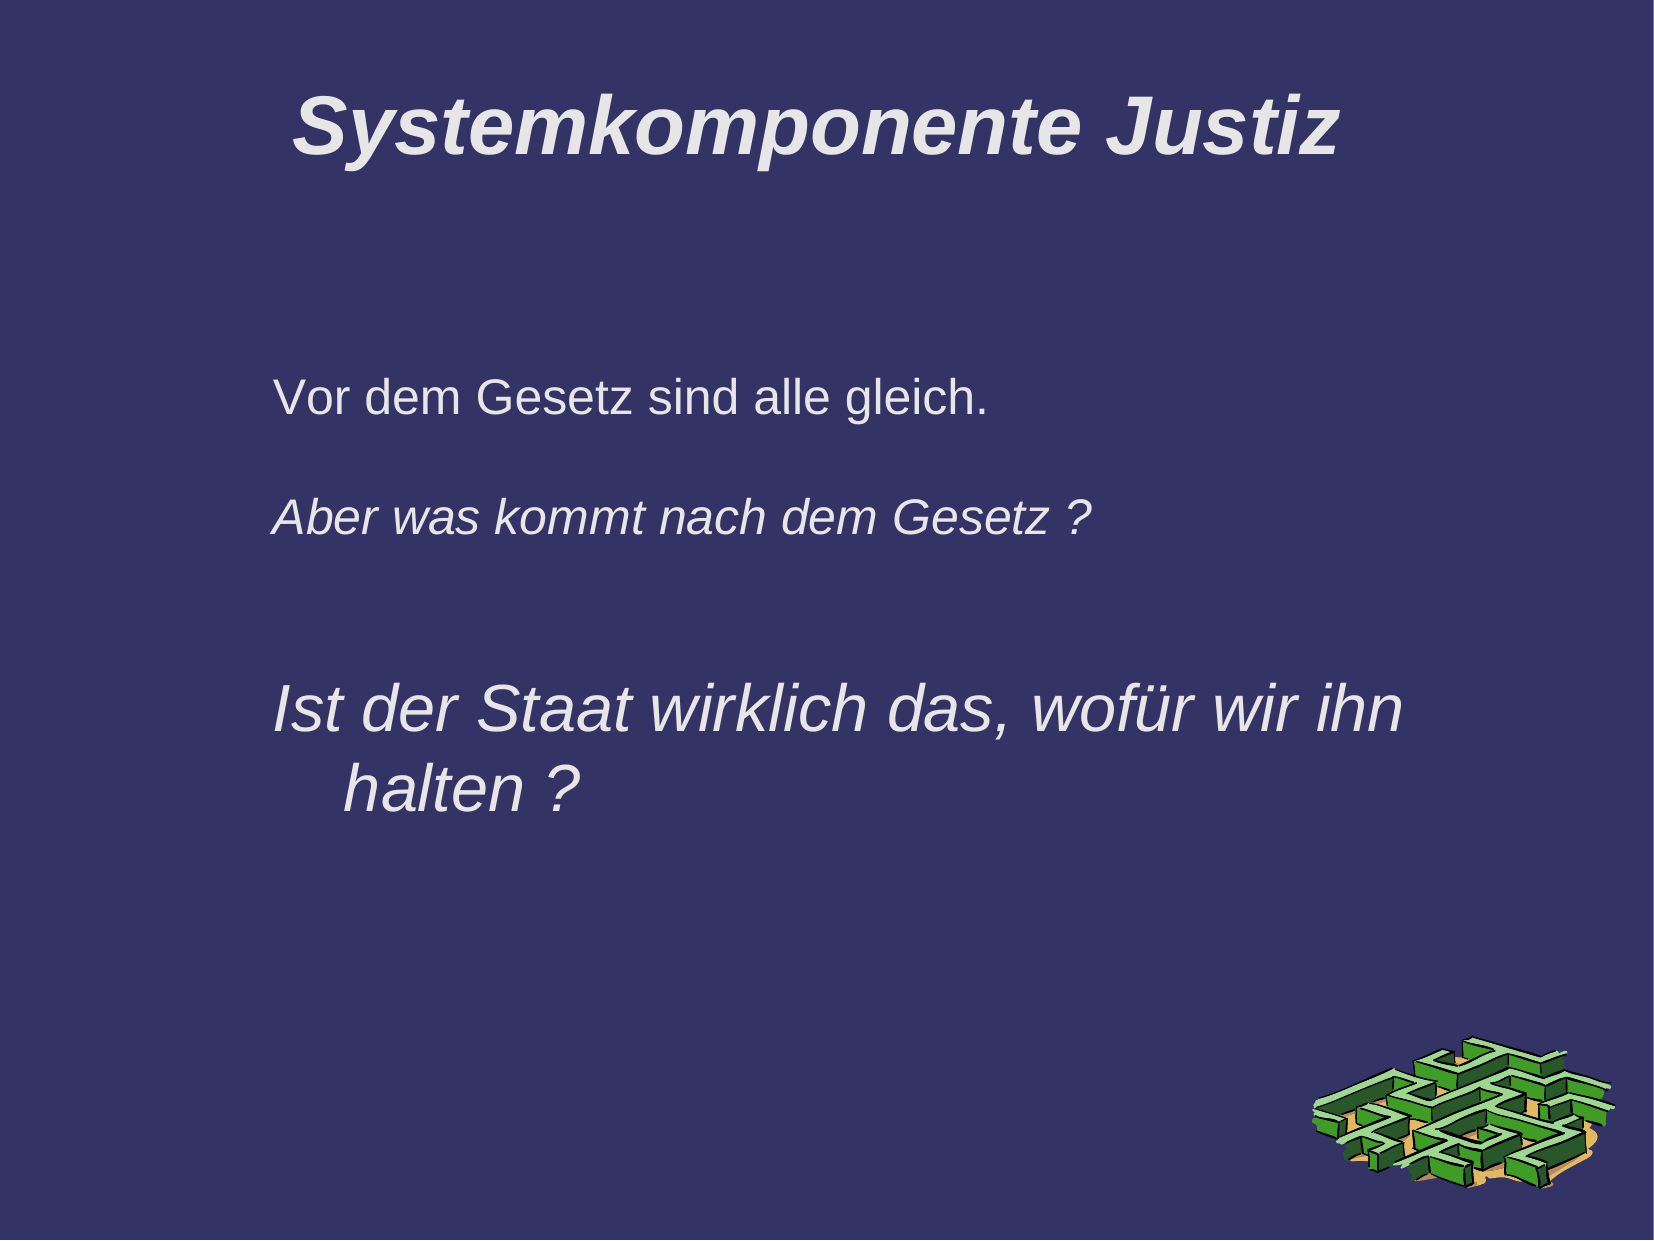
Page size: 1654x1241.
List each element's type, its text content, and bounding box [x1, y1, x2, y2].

title Systemkomponente Justiz [111, 17, 1524, 225]
list Vor dem Gesetz sind alle gleich. Aber was kommt nach dem Gesetz ? Ist der Staat wirklich das, wofür wir ihn halten ? [178, 364, 1570, 1147]
